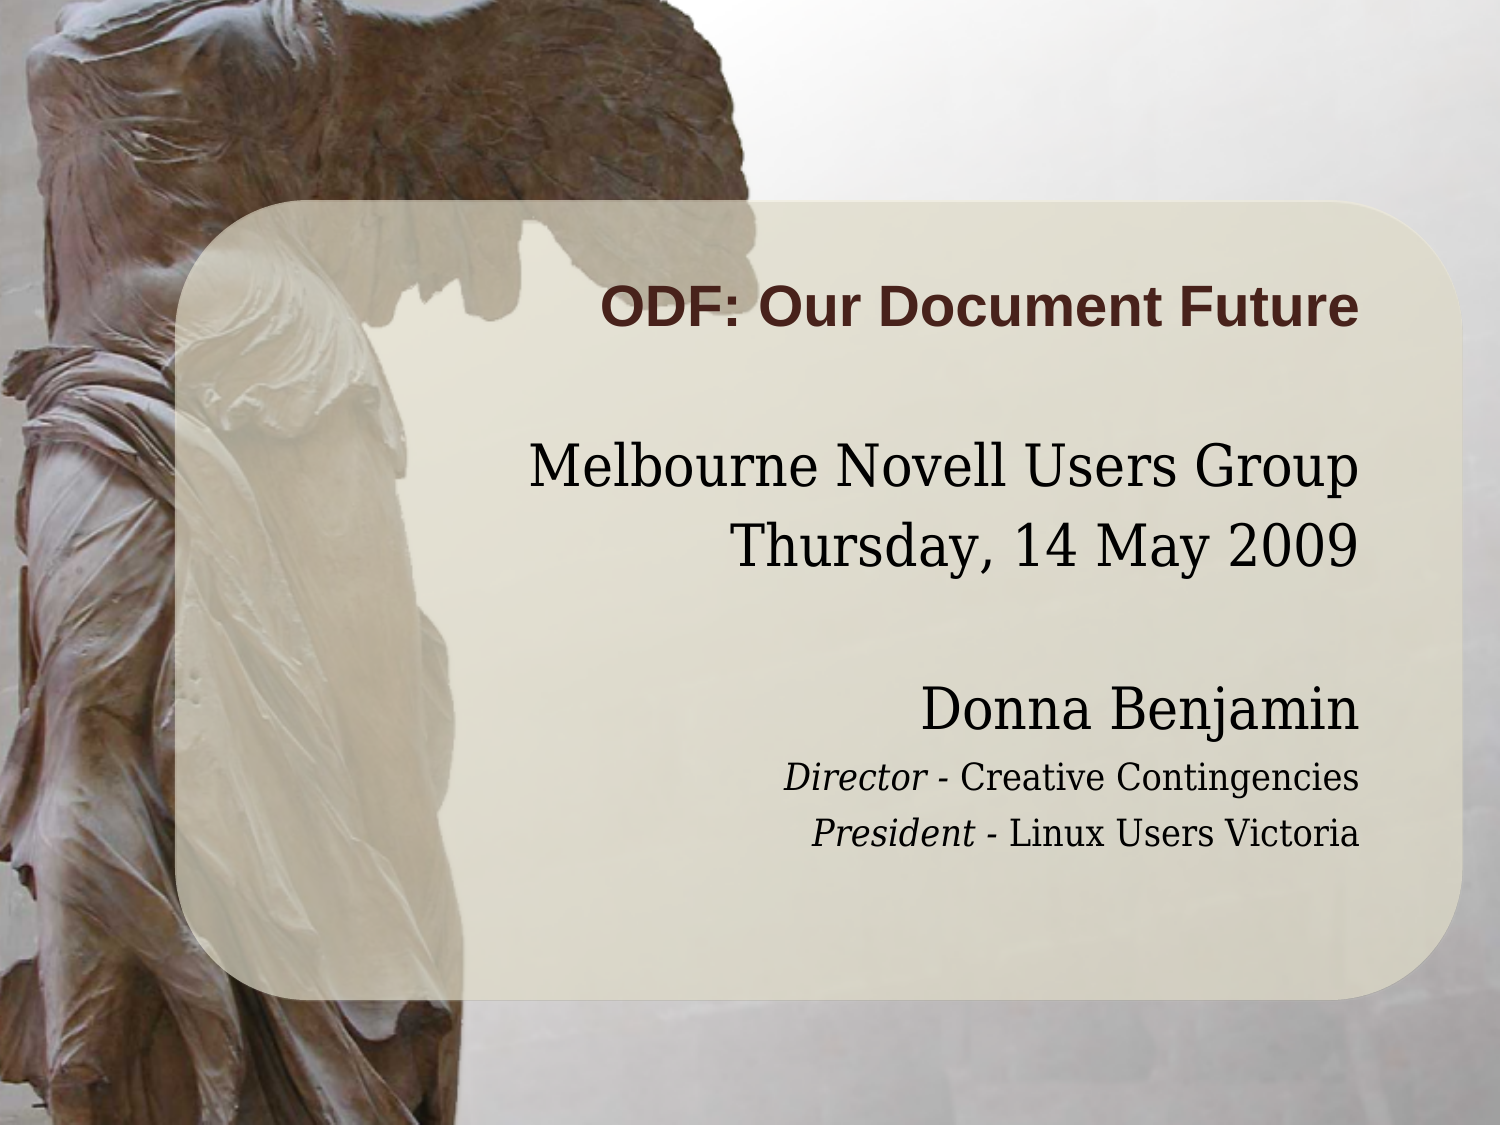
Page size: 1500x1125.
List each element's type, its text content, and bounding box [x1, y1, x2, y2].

title ODF: Our Document Future [187, 212, 1375, 400]
subtitle Melbourne Novell Users Group Thursday, 14 May 2009 Donna Benjamin Director - Creative Contingencies President - Linux Users Victoria [374, 425, 1375, 951]
picture [0, 0, 1500, 1125]
